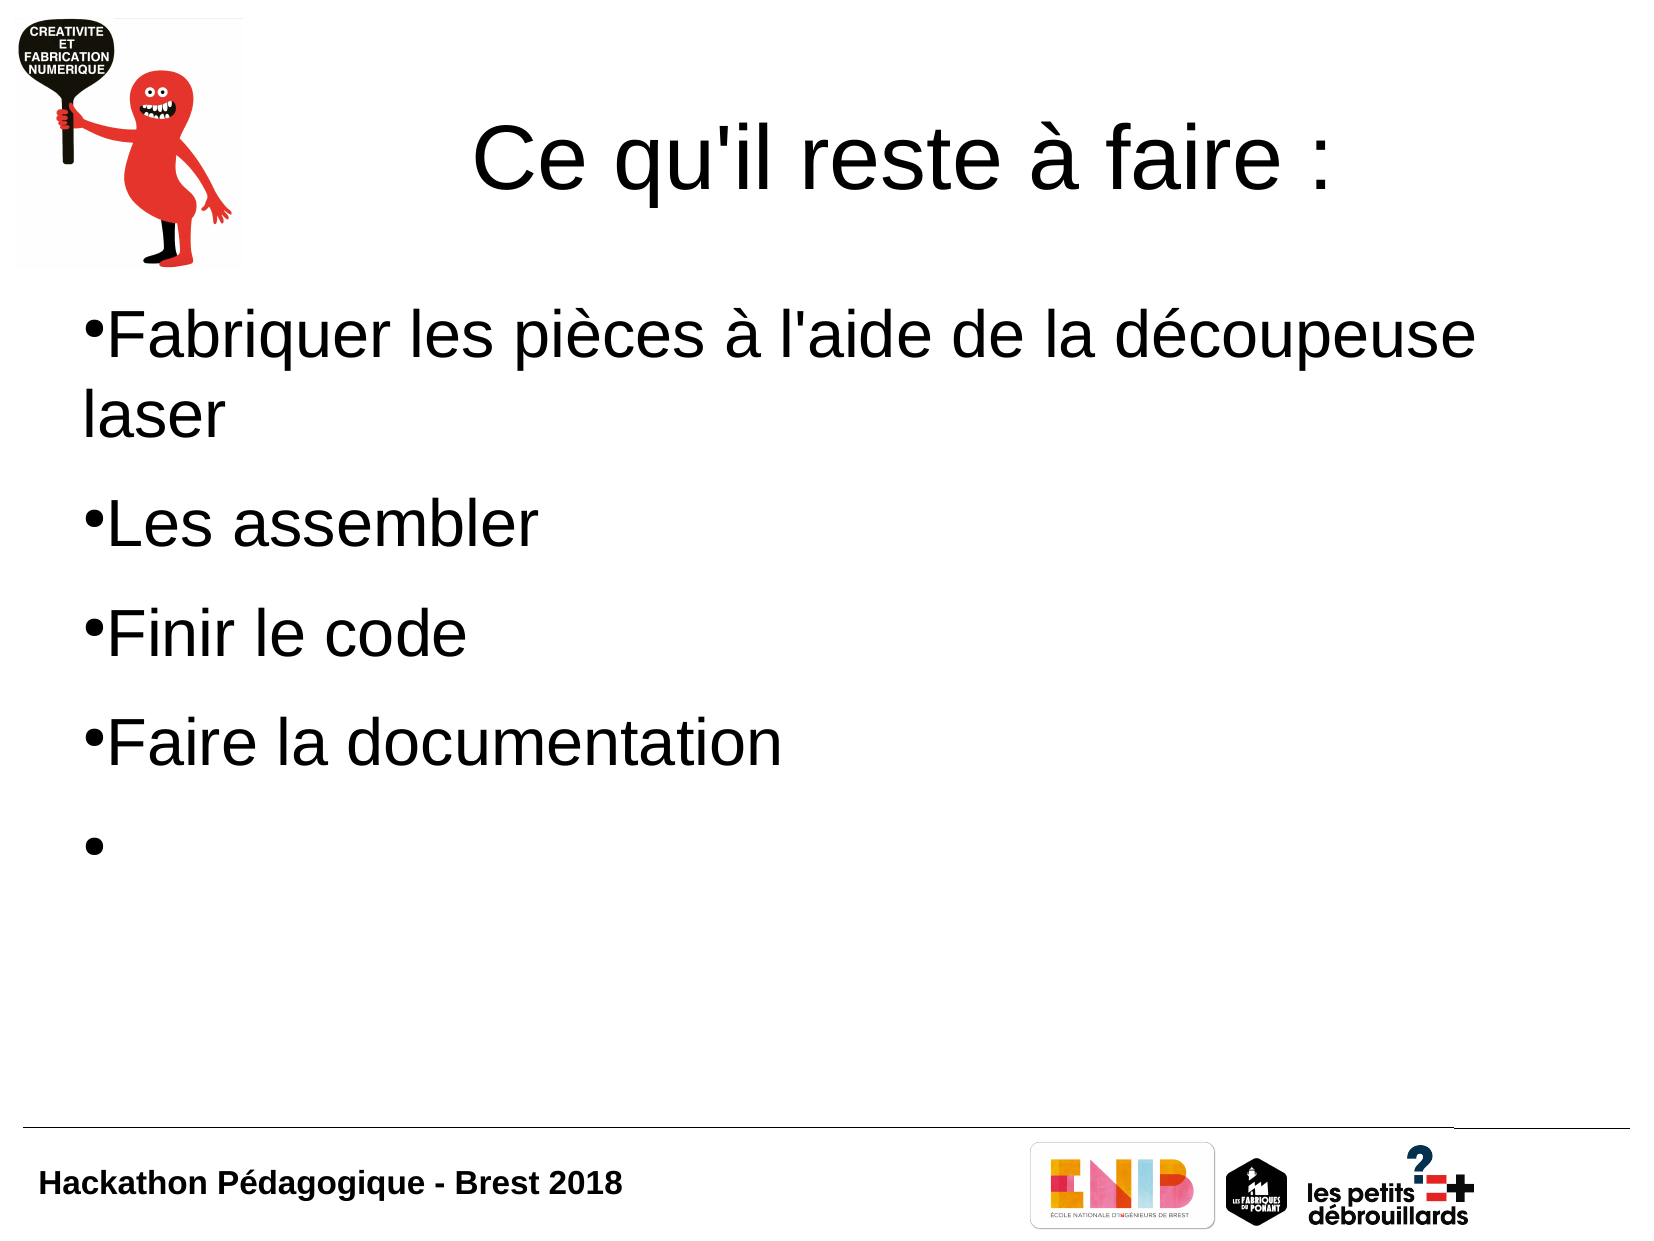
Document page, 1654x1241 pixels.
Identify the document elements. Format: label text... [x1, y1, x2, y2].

picture [1015, 1127, 1287, 1241]
text_box Hackathon Pédagogique - Brest 2018 [23, 1157, 945, 1211]
title Ce qu'il reste à faire : [236, 49, 1571, 257]
picture [15, 18, 243, 269]
picture [1308, 1145, 1474, 1225]
list Fabriquer les pièces à l'aide de la découpeuse laser Les assembler Finir le code Faire la documentation [82, 290, 1571, 1109]
